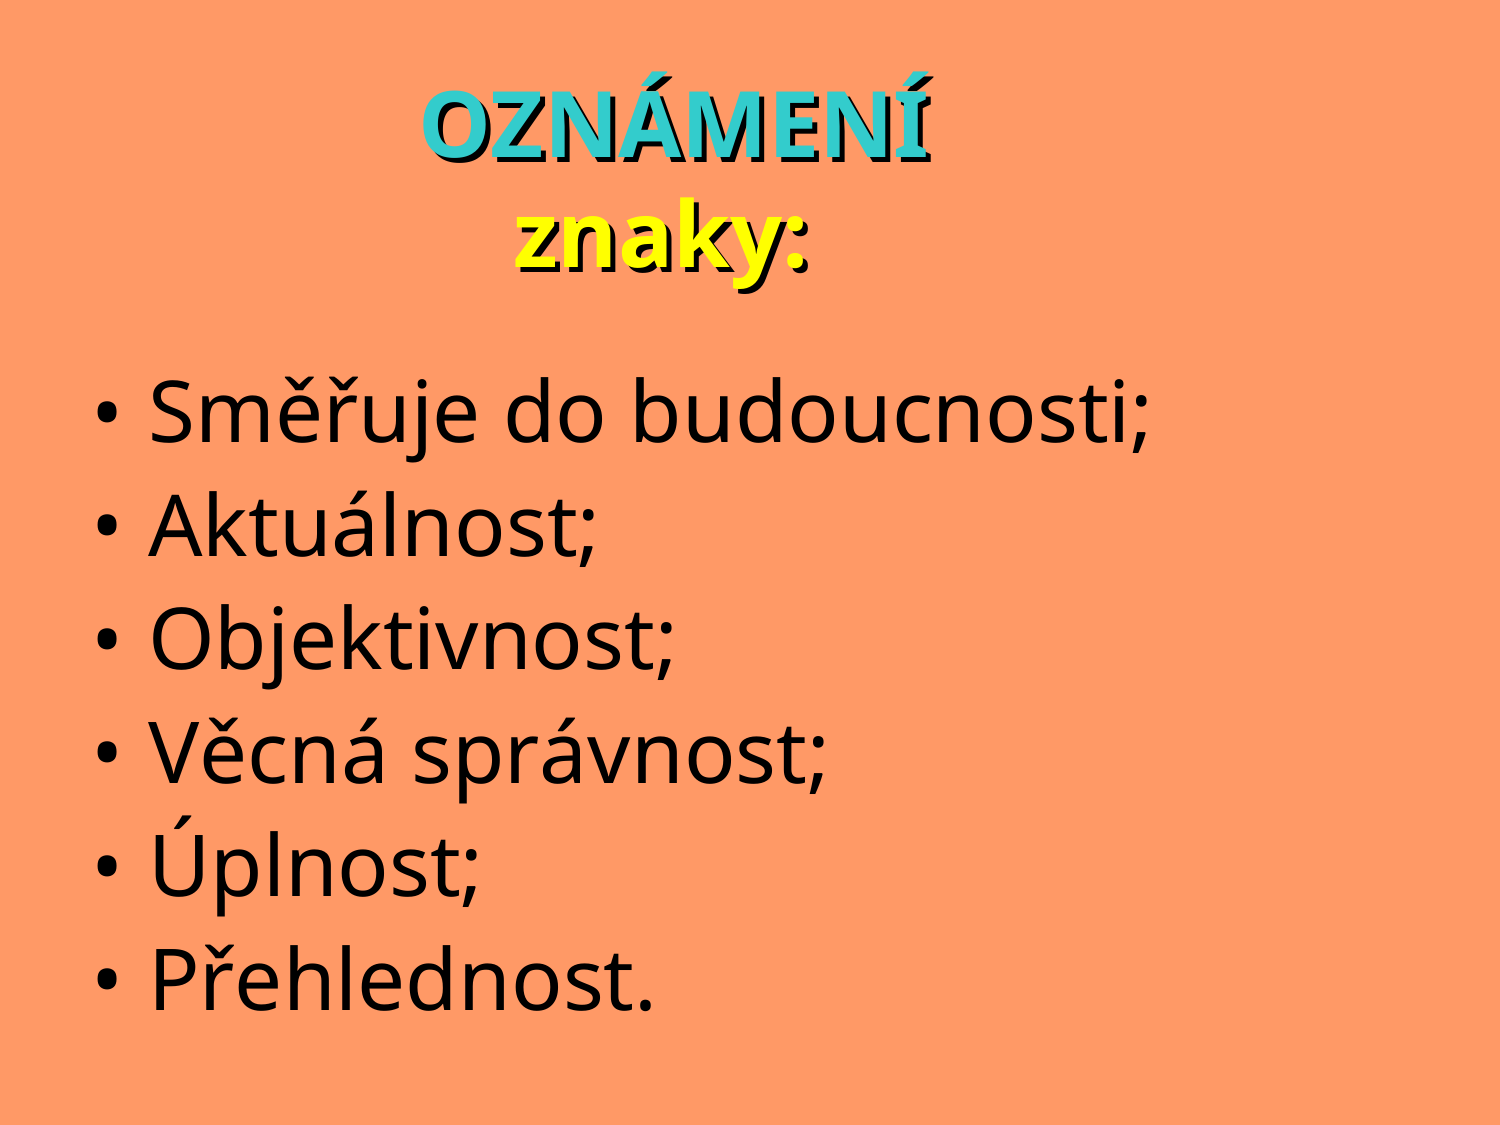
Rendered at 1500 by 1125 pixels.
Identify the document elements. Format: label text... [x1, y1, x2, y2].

list Směřuje do budoucnosti; Aktuálnost; Objektivnost; Věcná správnost; Úplnost; Přehlednost. [76, 361, 1427, 1125]
title OZNÁMENÍ znaky: [93, 58, 1319, 294]
